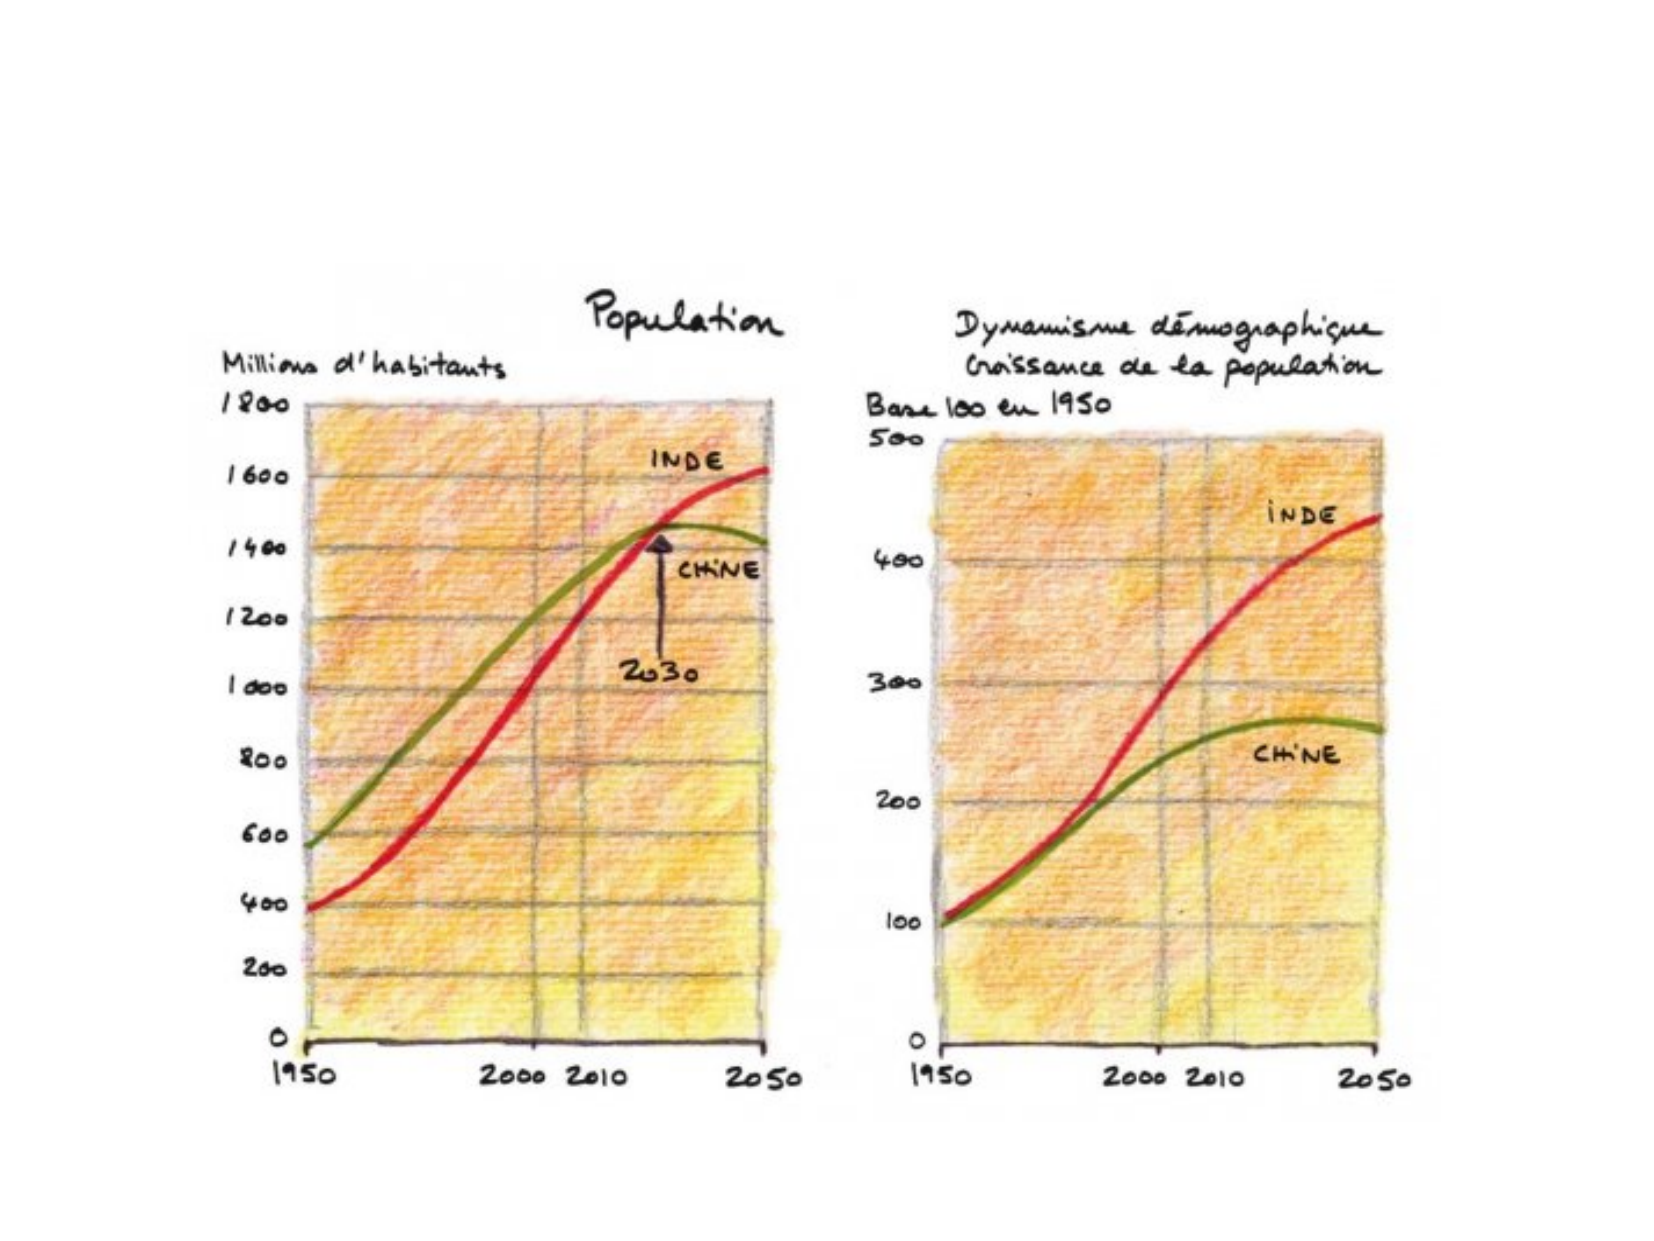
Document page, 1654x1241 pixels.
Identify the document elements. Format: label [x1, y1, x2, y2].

picture [188, 263, 1441, 1123]
